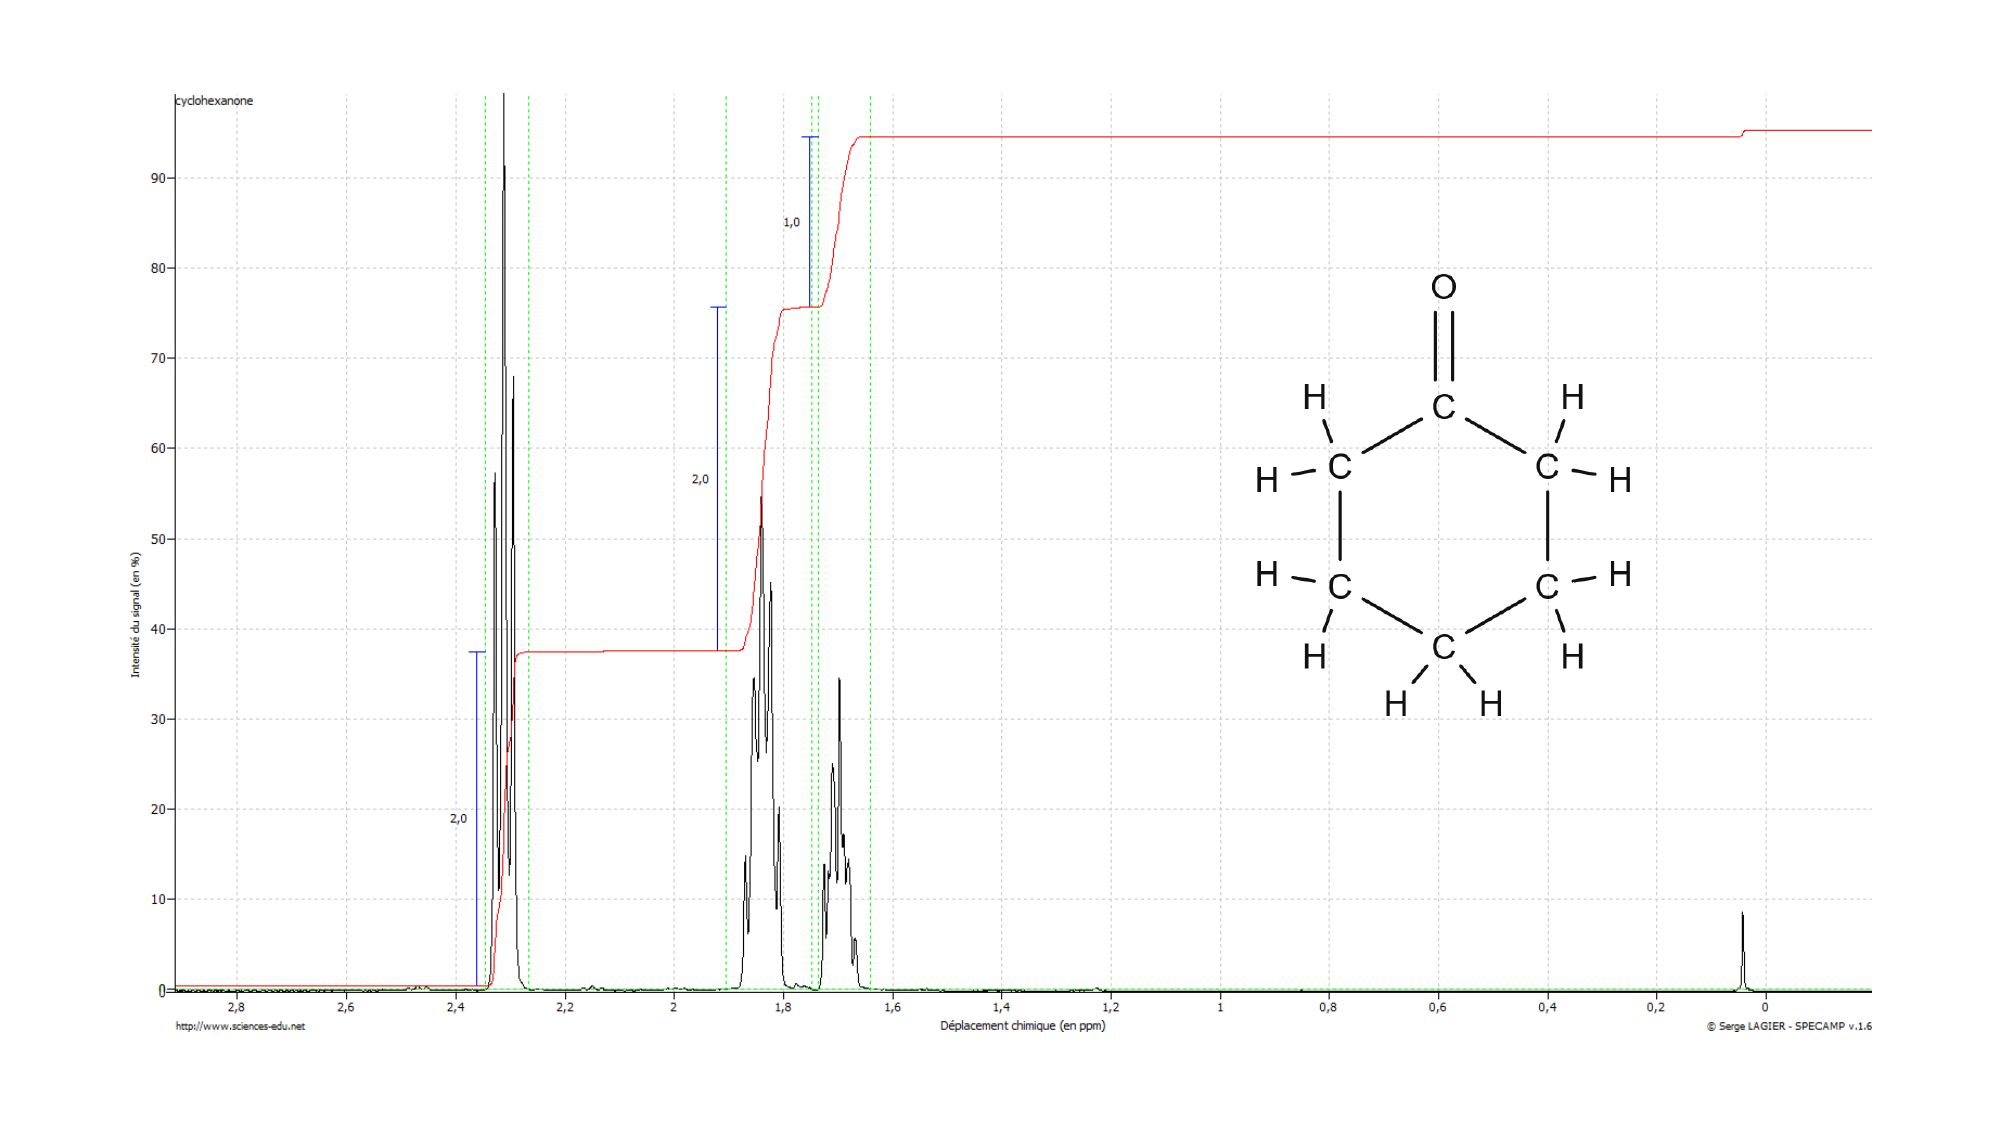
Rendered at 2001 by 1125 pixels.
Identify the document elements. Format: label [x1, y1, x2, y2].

picture [127, 93, 1872, 1032]
